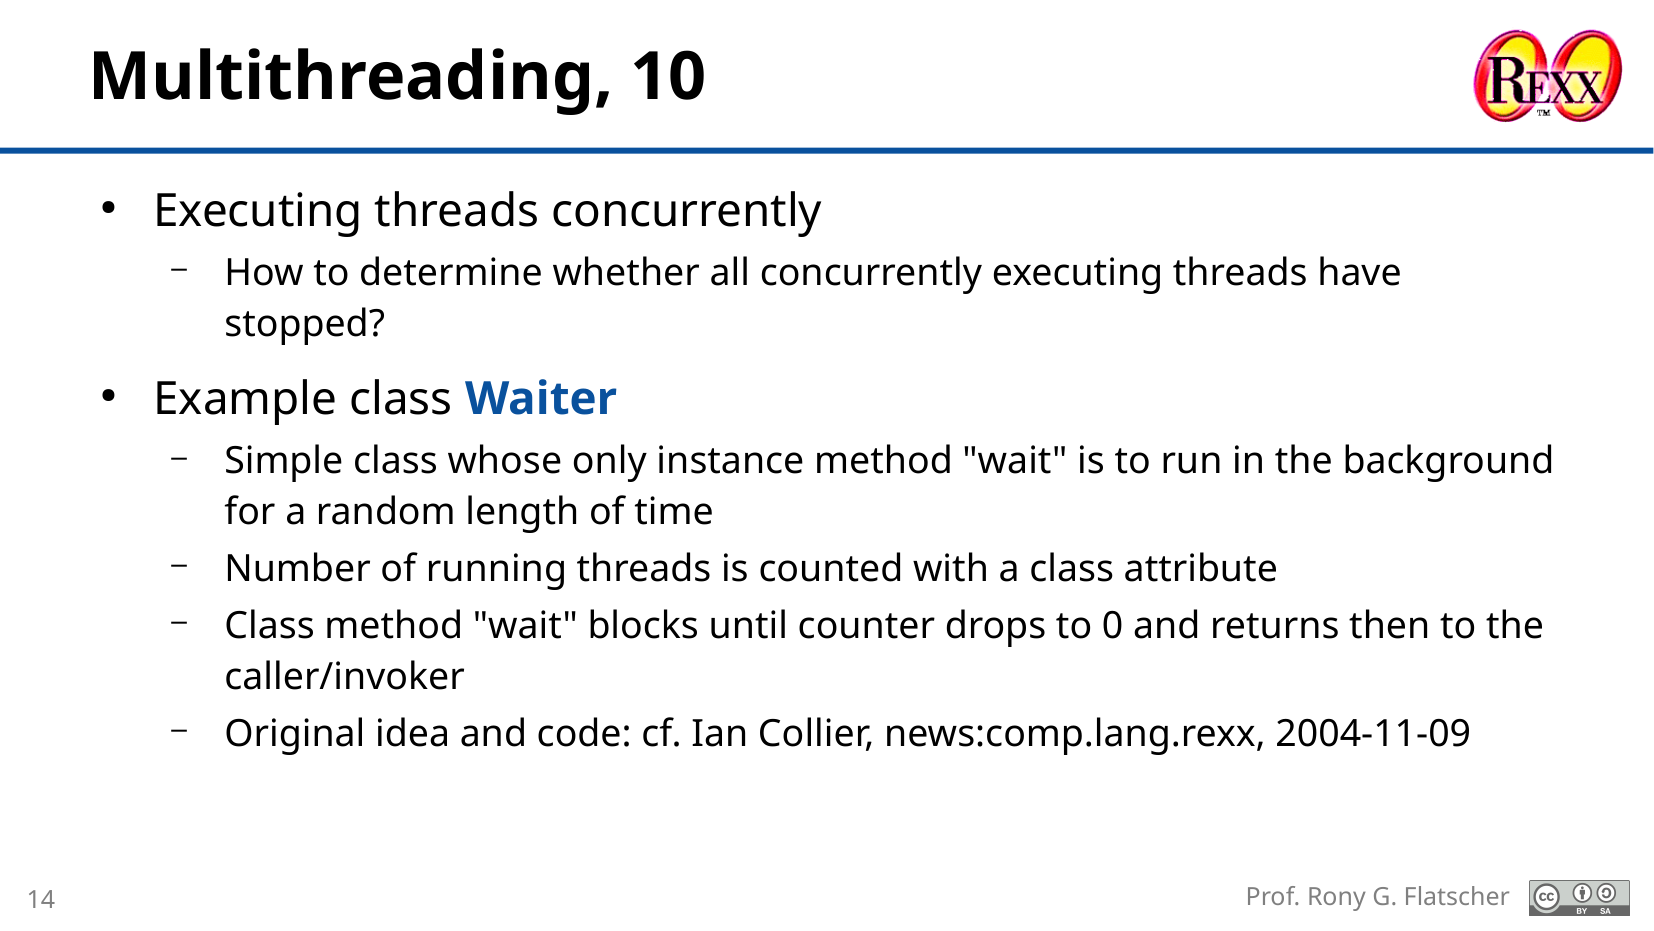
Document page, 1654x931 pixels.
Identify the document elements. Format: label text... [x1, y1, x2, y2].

title Multithreading, 10 [29, 0, 1654, 148]
list Executing threads concurrently How to determine whether all concurrently executing threads have stopped? Example class Waiter Simple class whose only instance method "wait" is to run in the background for a random length of time Number of running threads is counted with a class attribute Class method "wait" blocks until counter drops to 0 and returns then to the caller/invoker Original idea and code: cf. Ian Collier, news:comp.lang.rexx, 2004-11-09 [82, 177, 1571, 857]
